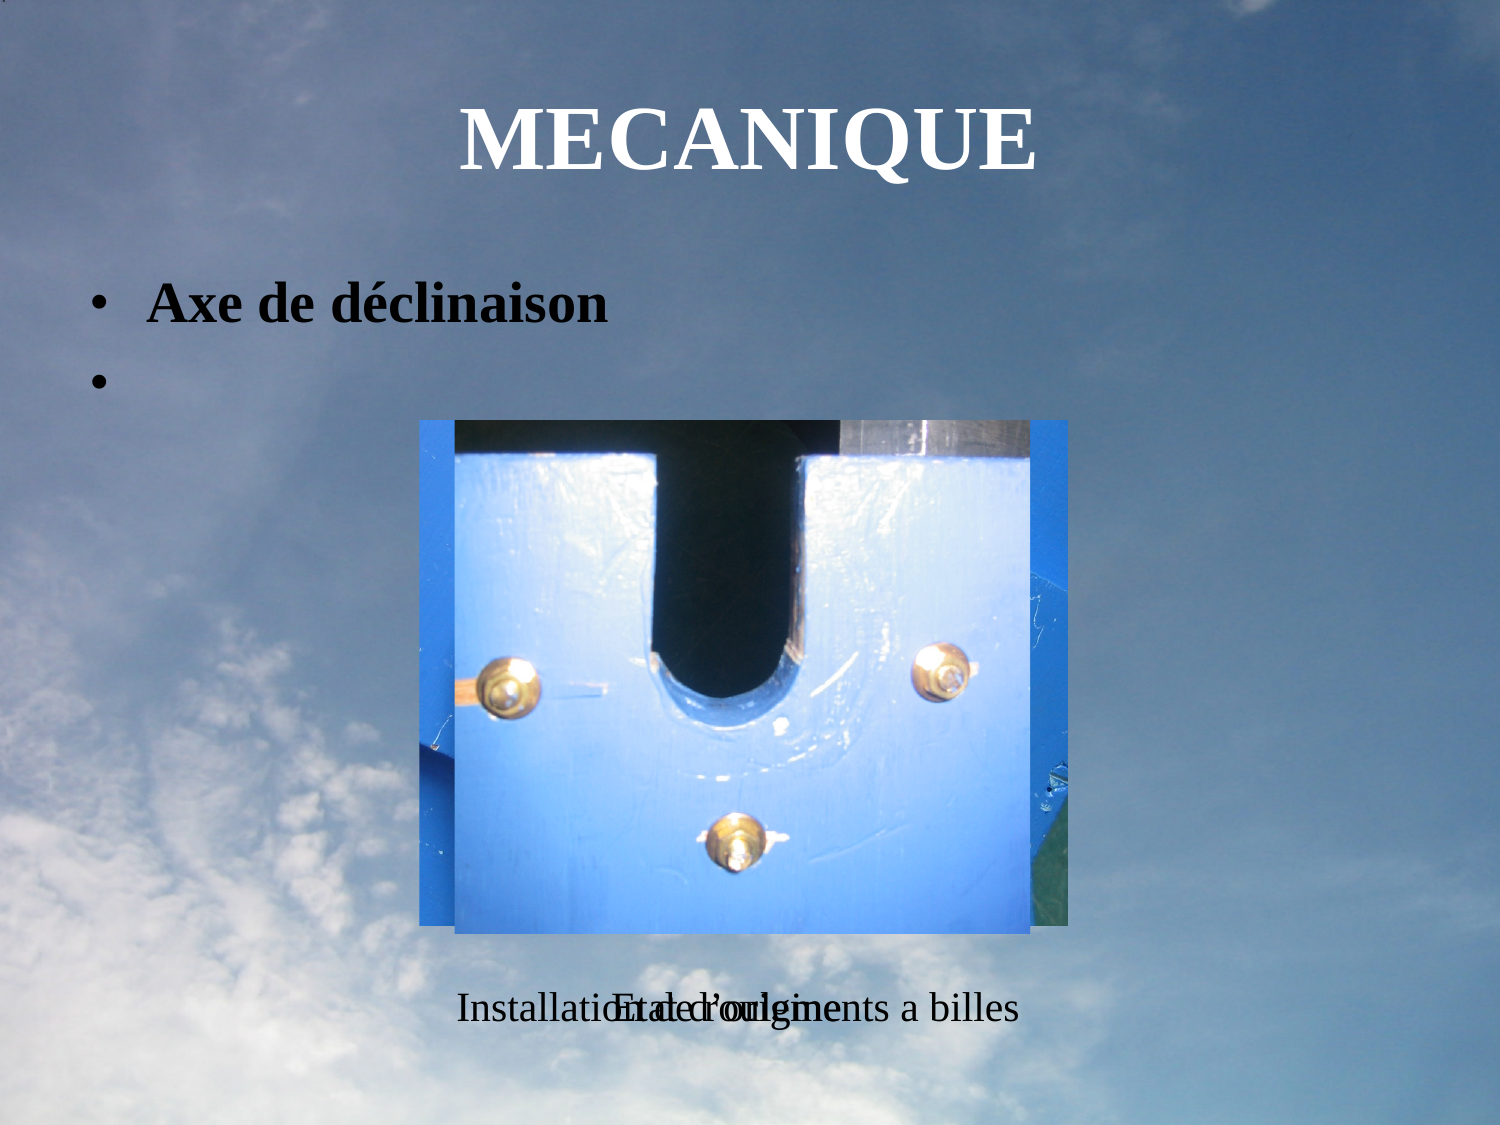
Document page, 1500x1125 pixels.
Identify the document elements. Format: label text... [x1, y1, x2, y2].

text_box Installation de roulements a billes [858, 976, 1035, 1038]
title MECANIQUE [75, 45, 1426, 233]
list Axe de déclinaison [75, 262, 738, 1006]
text_box Etat d’origine [596, 976, 858, 1038]
text_box Installation de roulements a billes [430, 976, 596, 1038]
picture [0, 0, 1500, 1125]
